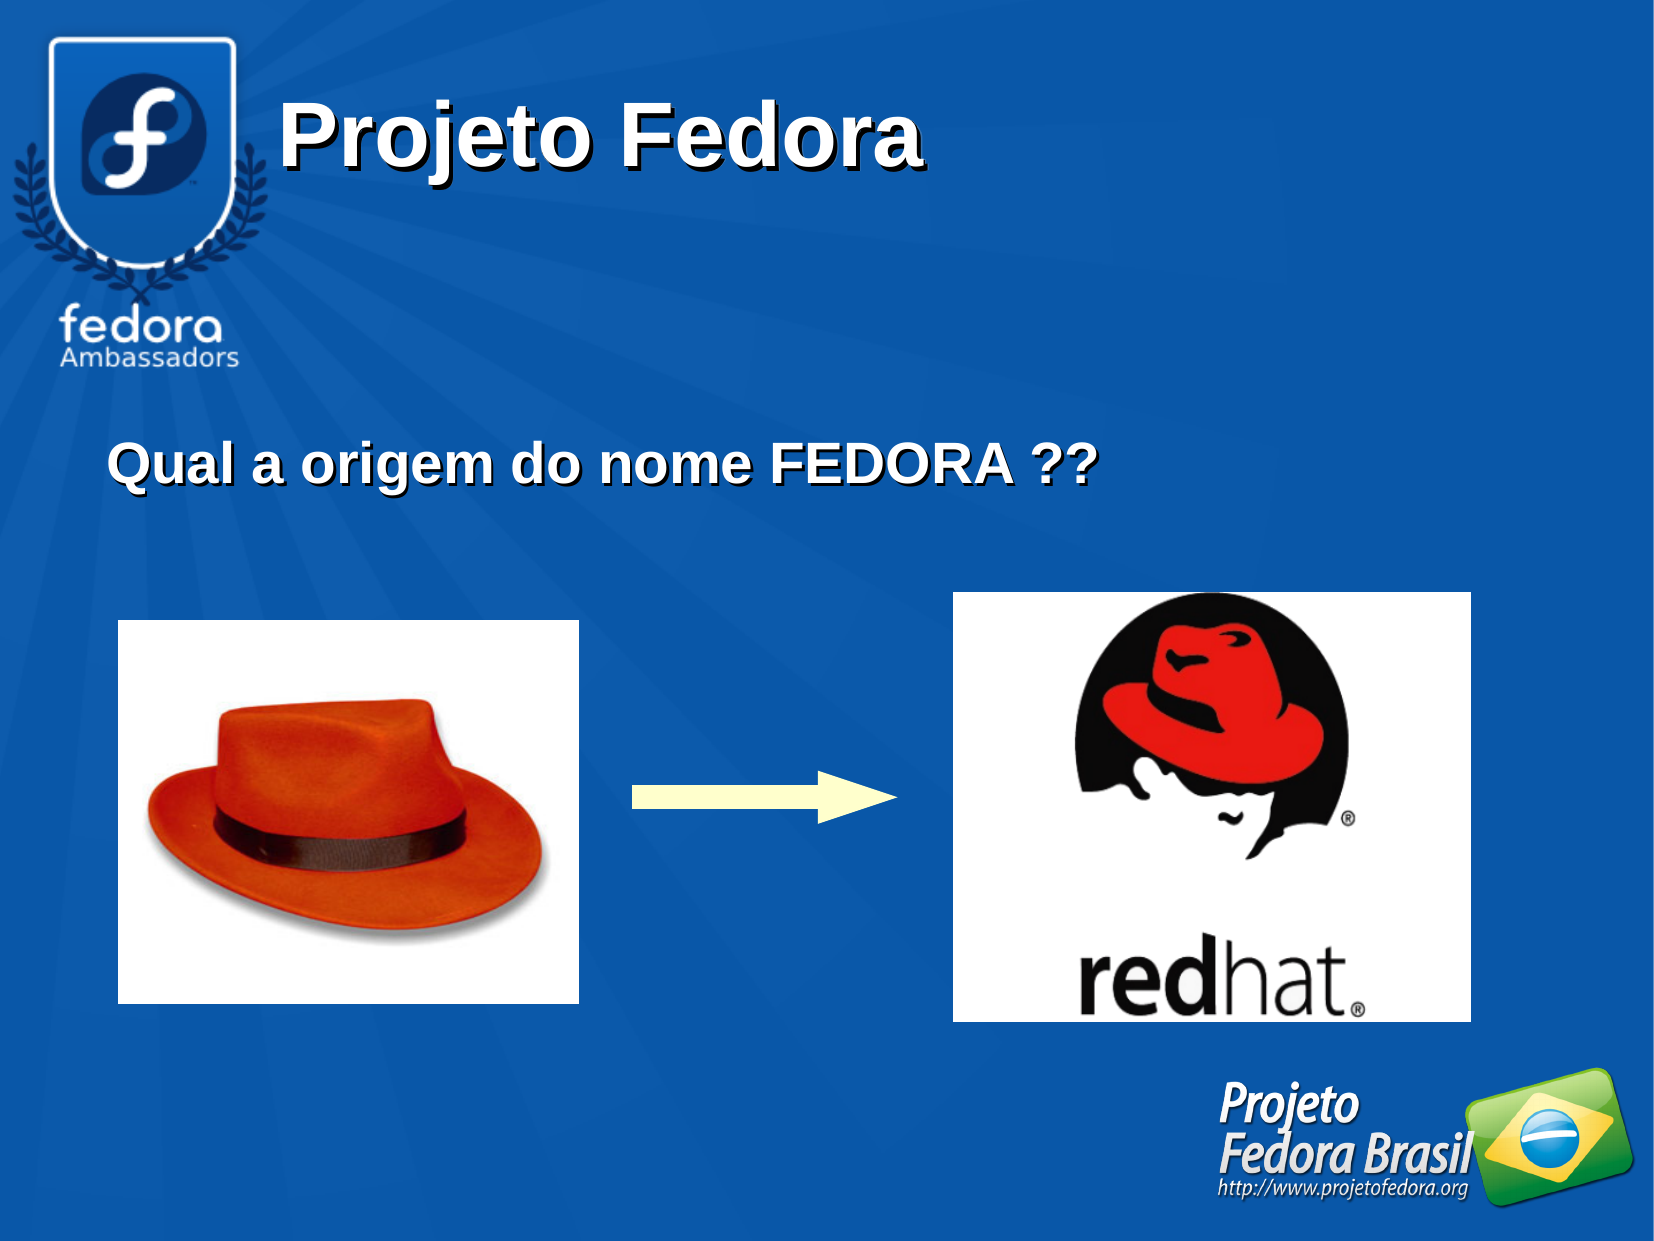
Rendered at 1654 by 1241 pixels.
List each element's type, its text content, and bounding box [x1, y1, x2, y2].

picture [0, 0, 1654, 1241]
picture [953, 592, 1471, 1022]
list Qual a origem do nome FEDORA ?? [88, 431, 1506, 1241]
picture [118, 620, 579, 1004]
title Projeto Fedora [277, 39, 1654, 232]
